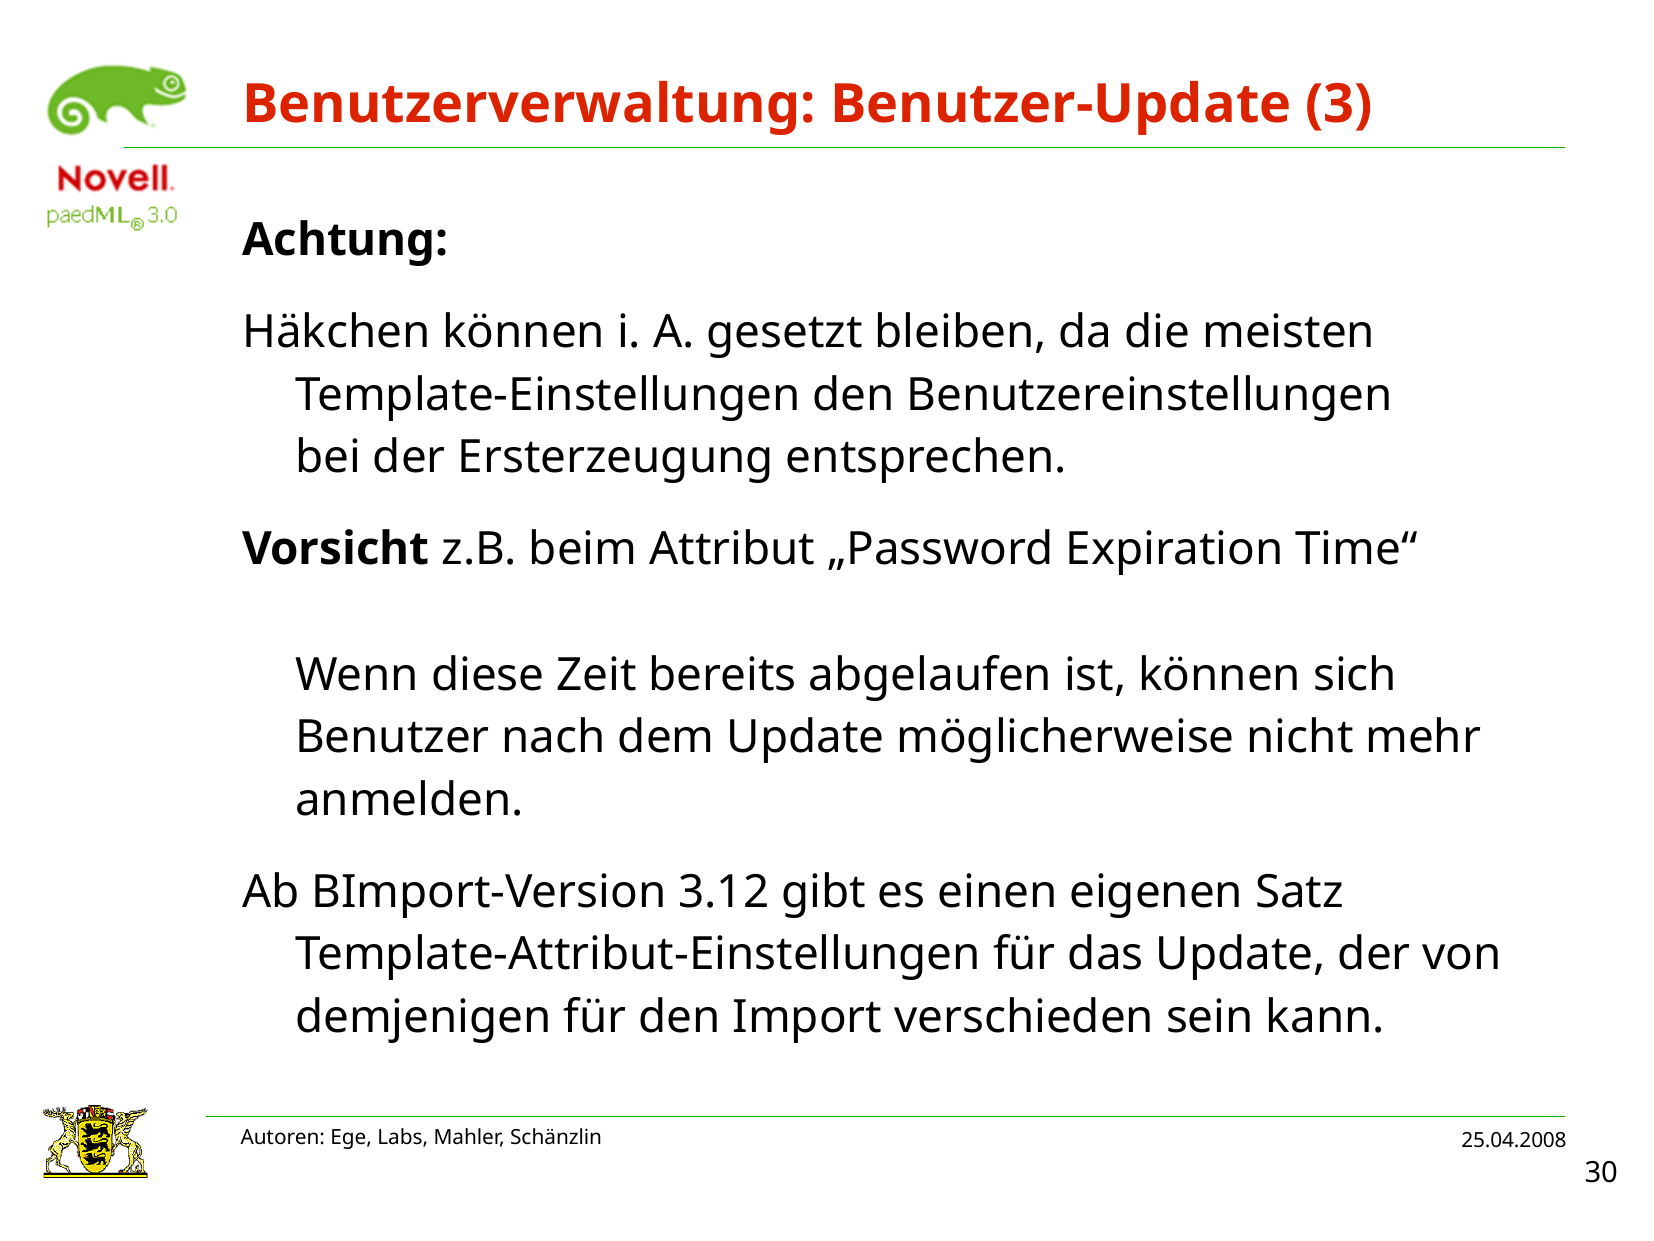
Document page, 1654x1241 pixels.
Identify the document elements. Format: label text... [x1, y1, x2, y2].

picture [29, 34, 199, 237]
picture [41, 1104, 148, 1180]
list Achtung: Häkchen können i. A. gesetzt bleiben, da die meisten Template-Einstellungen den Benutzereinstellungen bei der Ersterzeugung entsprechen. Vorsicht z.B. beim Attribut „Password Expiration Time“ Wenn diese Zeit bereits abgelaufen ist, können sich Benutzer nach dem Update möglicherweise nicht mehr anmelden. Ab BImport-Version 3.12 gibt es einen eigenen Satz Template-Attribut-Einstellungen für das Update, der von demjenigen für den Import verschieden sein kann. [224, 206, 1554, 904]
title Benutzerverwaltung: Benutzer-Update (3) [242, 67, 1577, 136]
